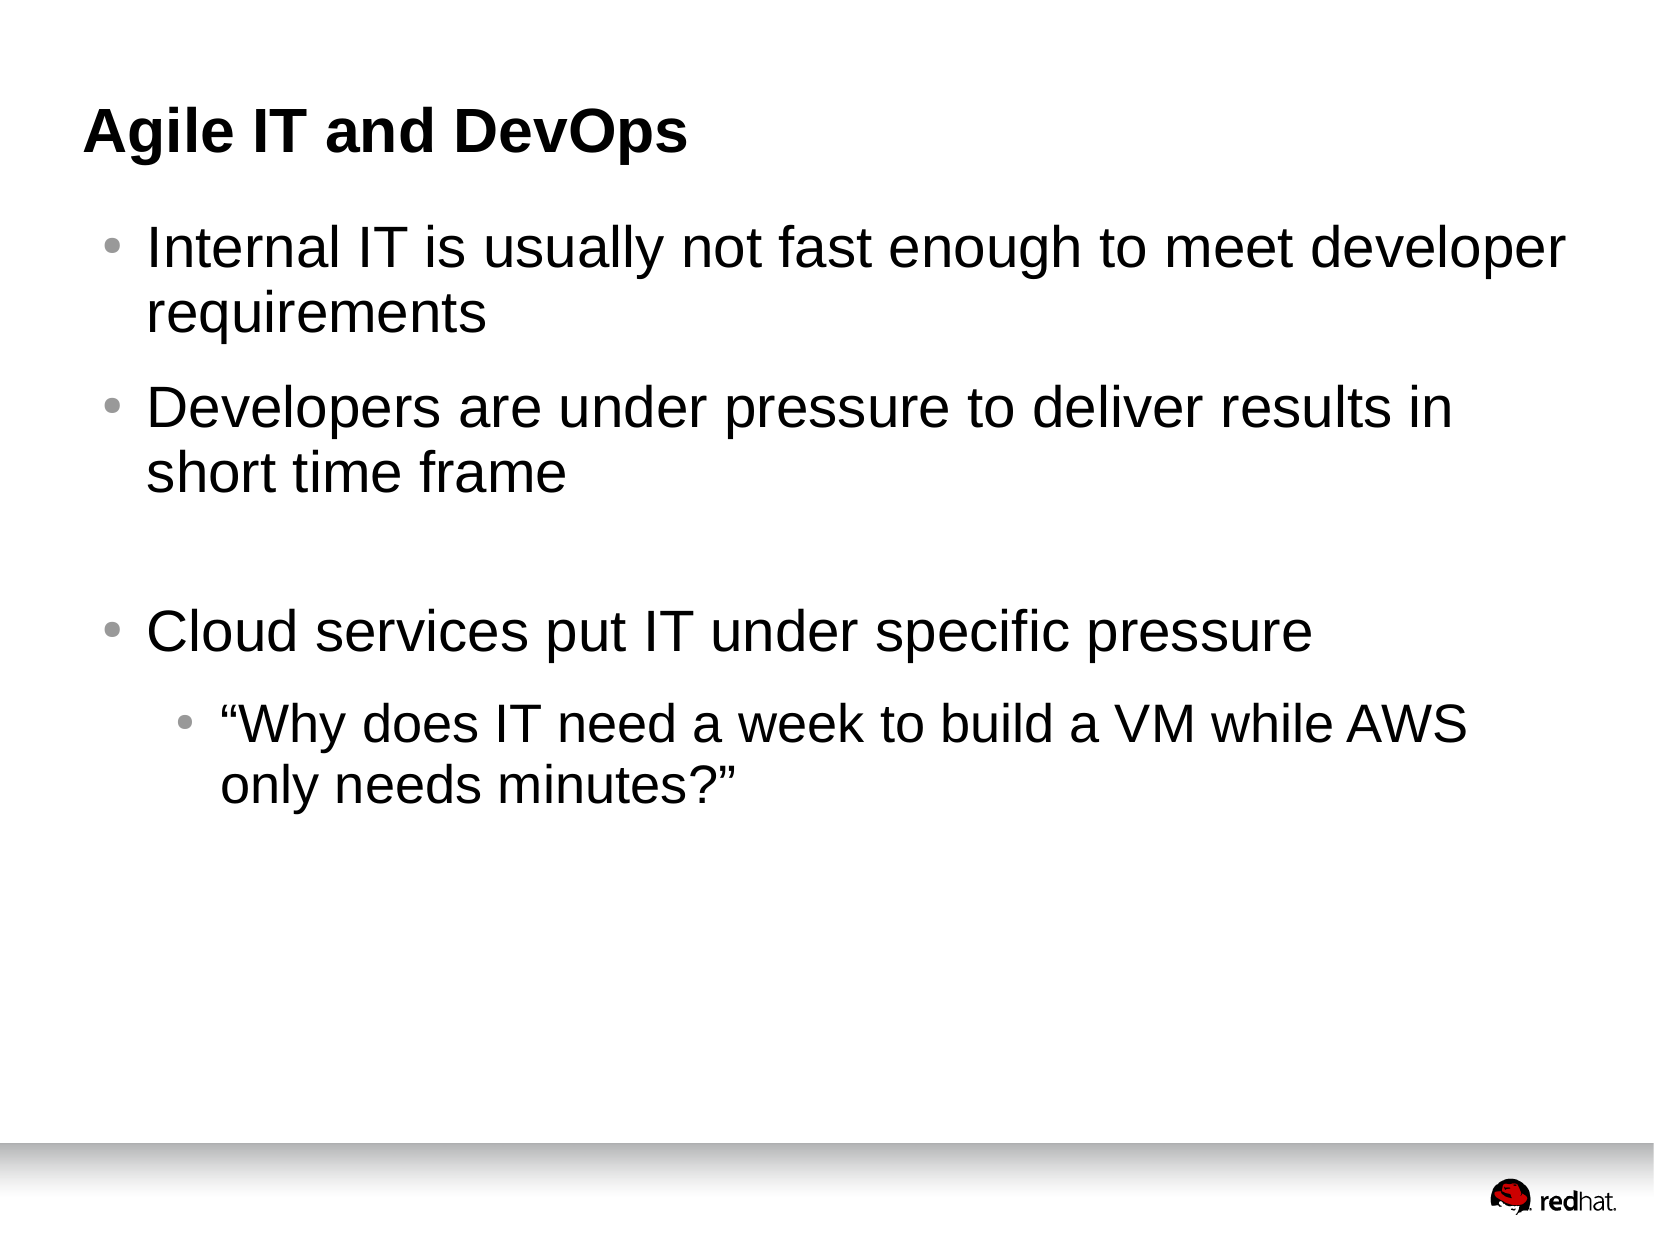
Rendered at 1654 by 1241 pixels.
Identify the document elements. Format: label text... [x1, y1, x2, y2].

title Agile IT and DevOps [82, 37, 1571, 225]
picture [0, 1143, 1654, 1241]
list Internal IT is usually not fast enough to meet developer requirements Developers are under pressure to deliver results in short time frame Cloud services put IT under specific pressure “Why does IT need a week to build a VM while AWS only needs minutes?” [86, 215, 1576, 1009]
